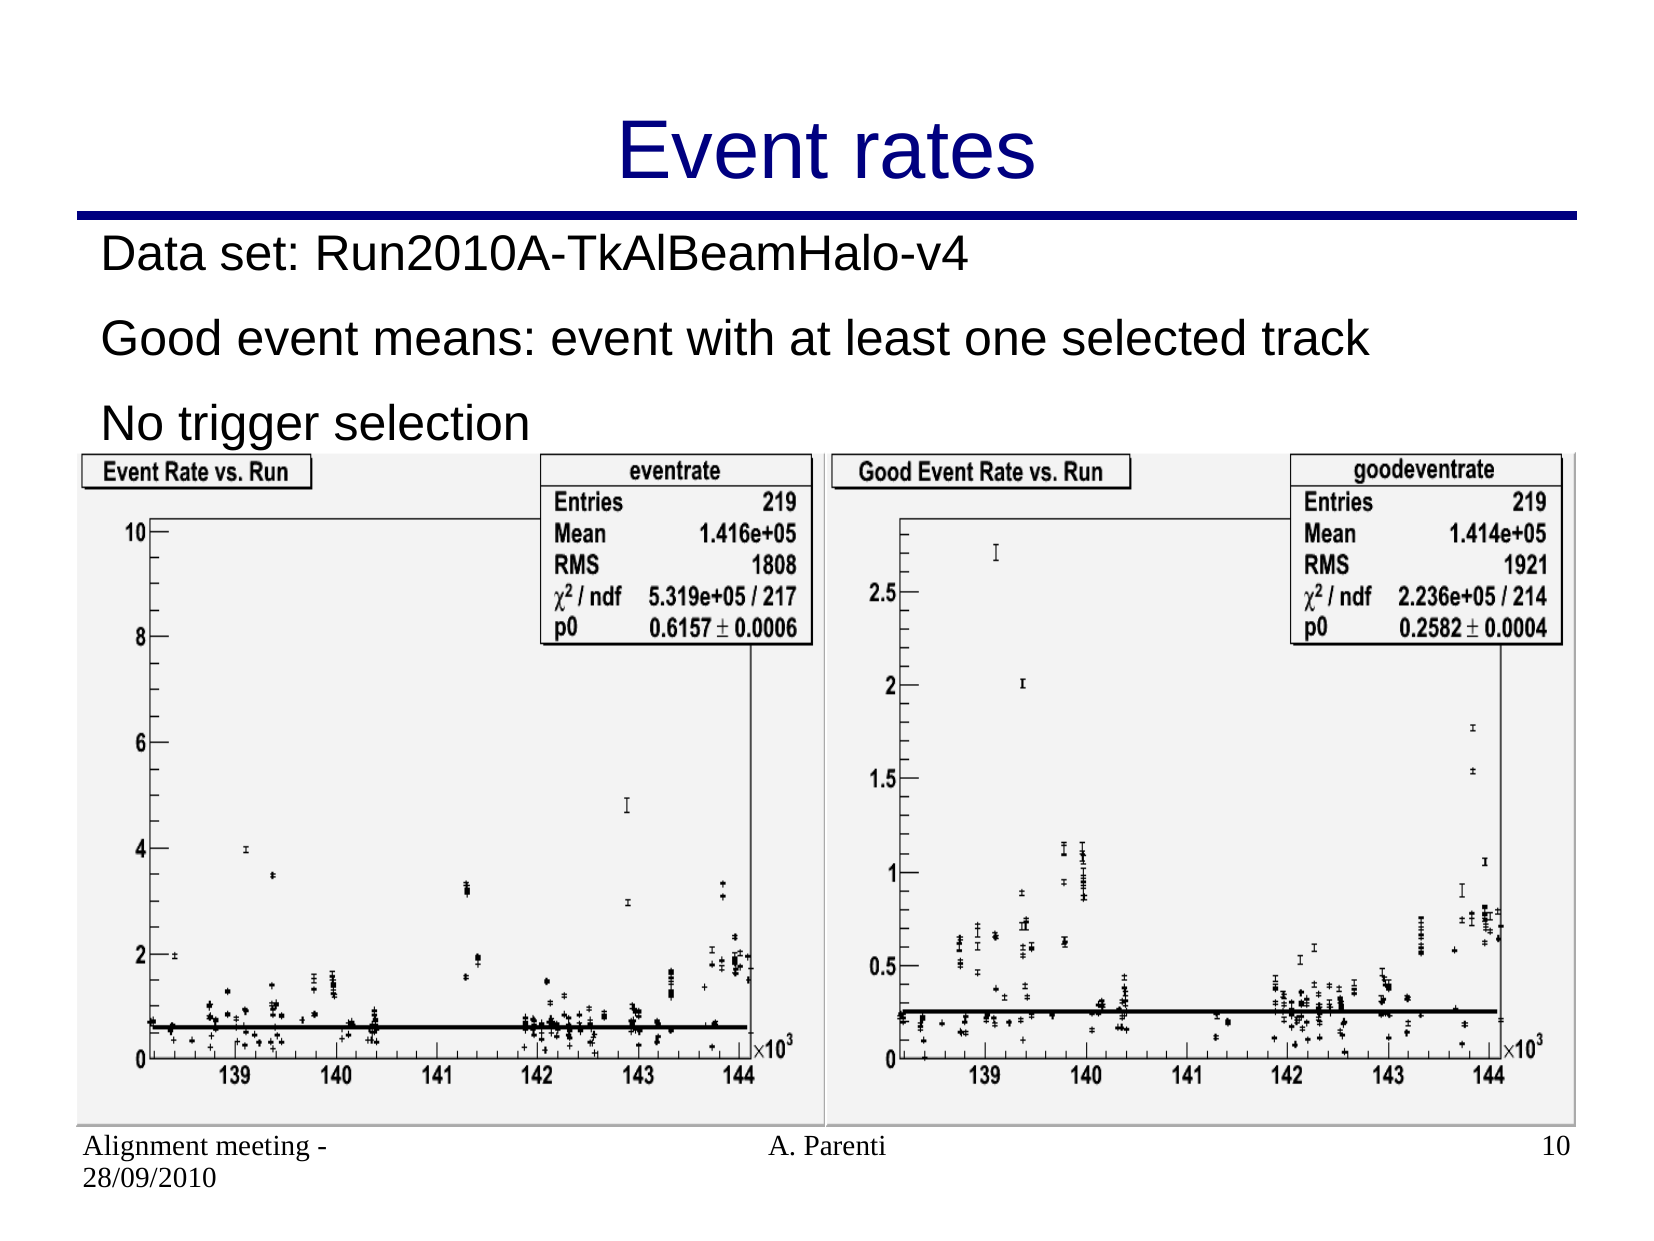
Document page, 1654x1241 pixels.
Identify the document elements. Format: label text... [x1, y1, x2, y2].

title Event rates [82, 75, 1571, 225]
list Data set: Run2010A-TkAlBeamHalo-v4 Good event means: event with at least one selected track No trigger selection [82, 225, 1571, 451]
picture [75, 451, 1576, 1127]
